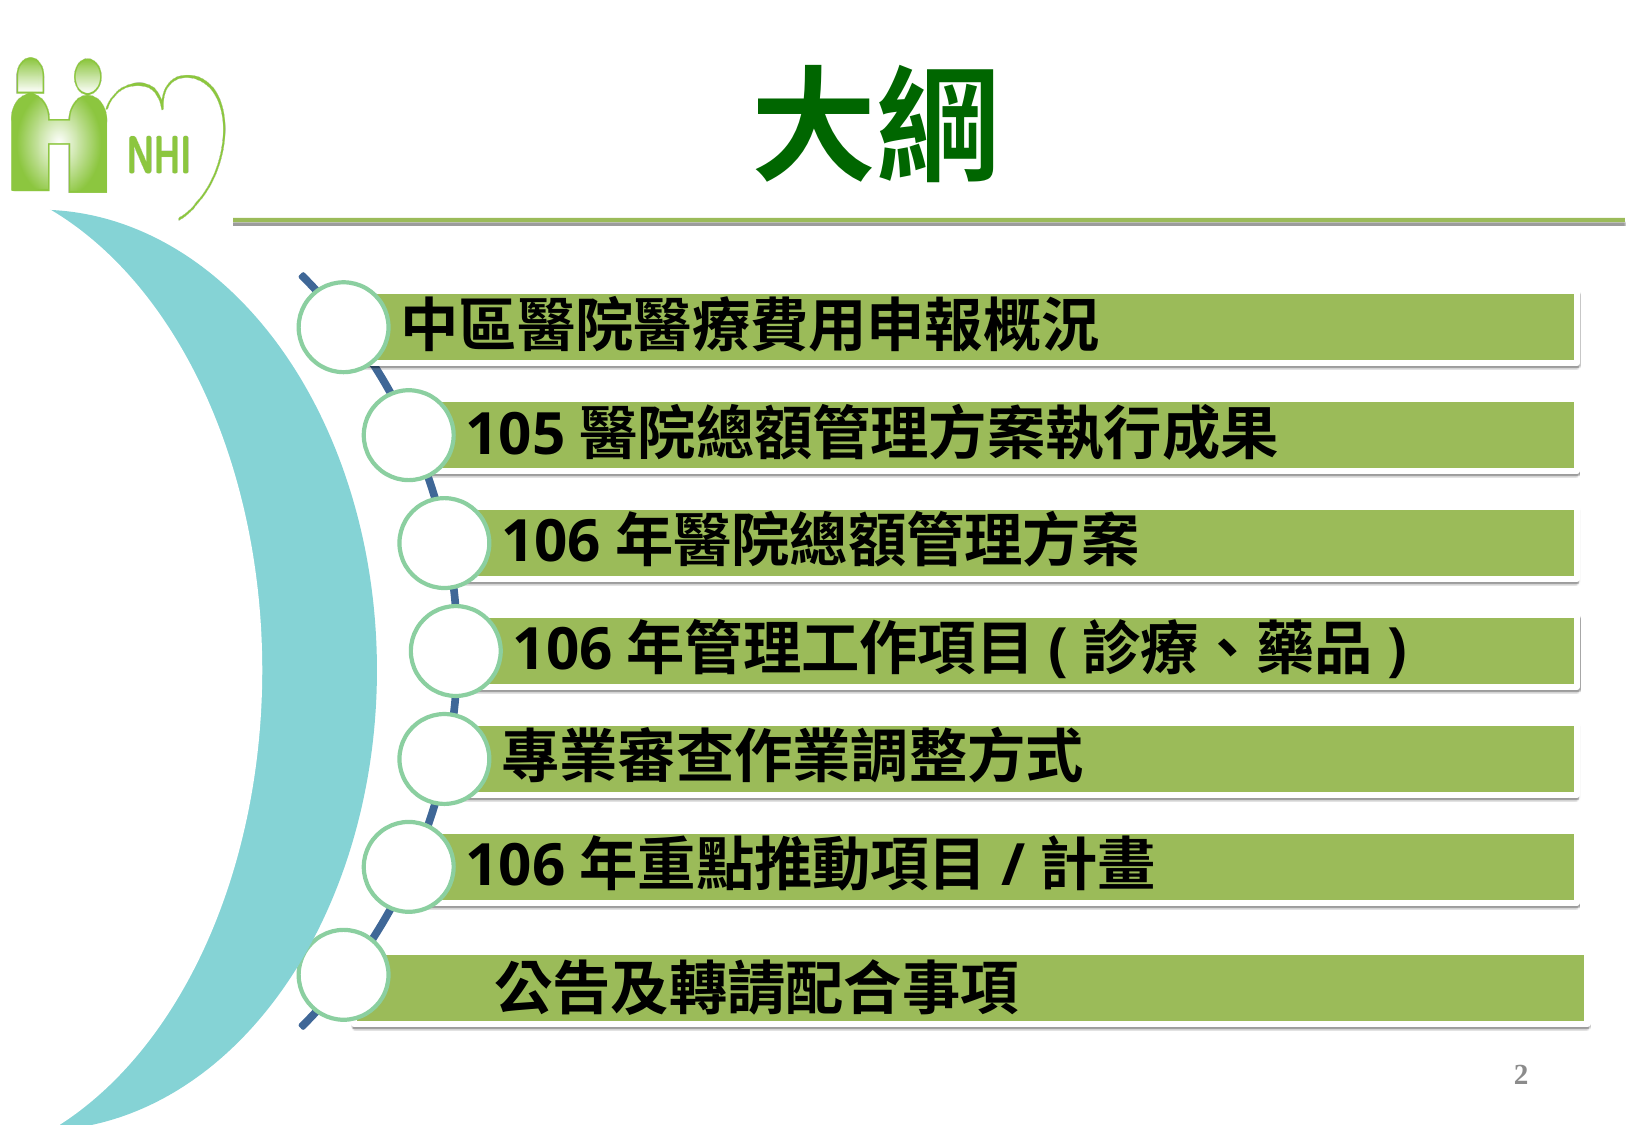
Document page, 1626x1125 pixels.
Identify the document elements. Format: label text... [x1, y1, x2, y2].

text_box 106年重點推動項目/計畫 [436, 830, 1577, 903]
slide_number <編號> [1164, 1042, 1544, 1103]
text_box [298, 282, 389, 373]
text_box [363, 821, 454, 912]
text_box [399, 714, 490, 804]
text_box 105醫院總額管理方案執行成果 [436, 399, 1577, 472]
text_box [410, 606, 501, 696]
text_box 公告及轉請配合事項 [354, 952, 1588, 1025]
title 大綱 [279, 38, 1473, 204]
text_box 106年管理工作項目(診療、藥品) [484, 615, 1577, 687]
picture [0, 42, 233, 233]
text_box 106年醫院總額管理方案 [473, 507, 1577, 579]
text_box [363, 390, 454, 481]
text_box [399, 498, 490, 589]
text_box 專業審查作業調整方式 [473, 723, 1577, 795]
text_box [0, 186, 389, 1125]
text_box 中區醫院醫療費用申報概況 [371, 291, 1577, 364]
